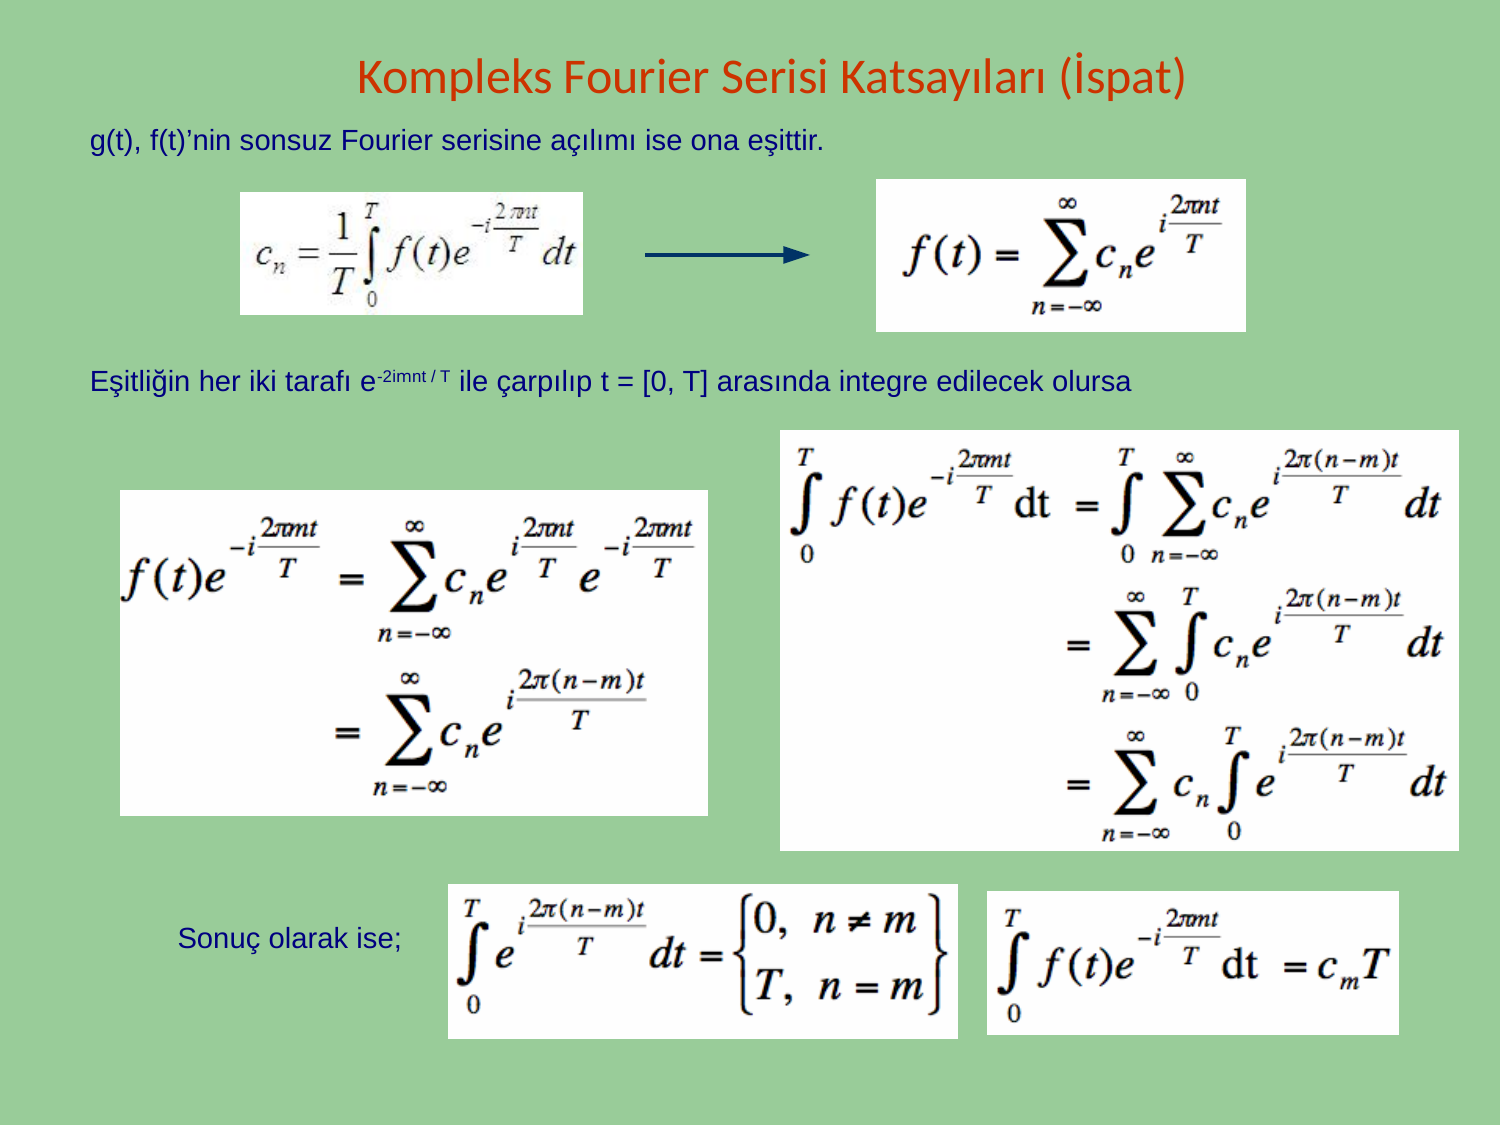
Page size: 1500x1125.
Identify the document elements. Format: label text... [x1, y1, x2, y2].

picture [120, 490, 708, 816]
text_box Sonuç olarak ise; [162, 915, 448, 991]
picture [780, 430, 1459, 851]
picture [240, 192, 583, 315]
title Kompleks Fourier Serisi Katsayıları (İspat) [135, 33, 1410, 116]
text_box g(t), f(t)’nin sonsuz Fourier serisine açılımı ise ona eşittir. [75, 116, 1456, 193]
picture [876, 179, 1246, 332]
picture [987, 891, 1399, 1036]
text_box Eşitliğin her iki tarafı e-2imnt / T ile çarpılıp t = [0, T] arasında integre edilecek olursa [75, 353, 1456, 429]
picture [448, 884, 958, 1039]
